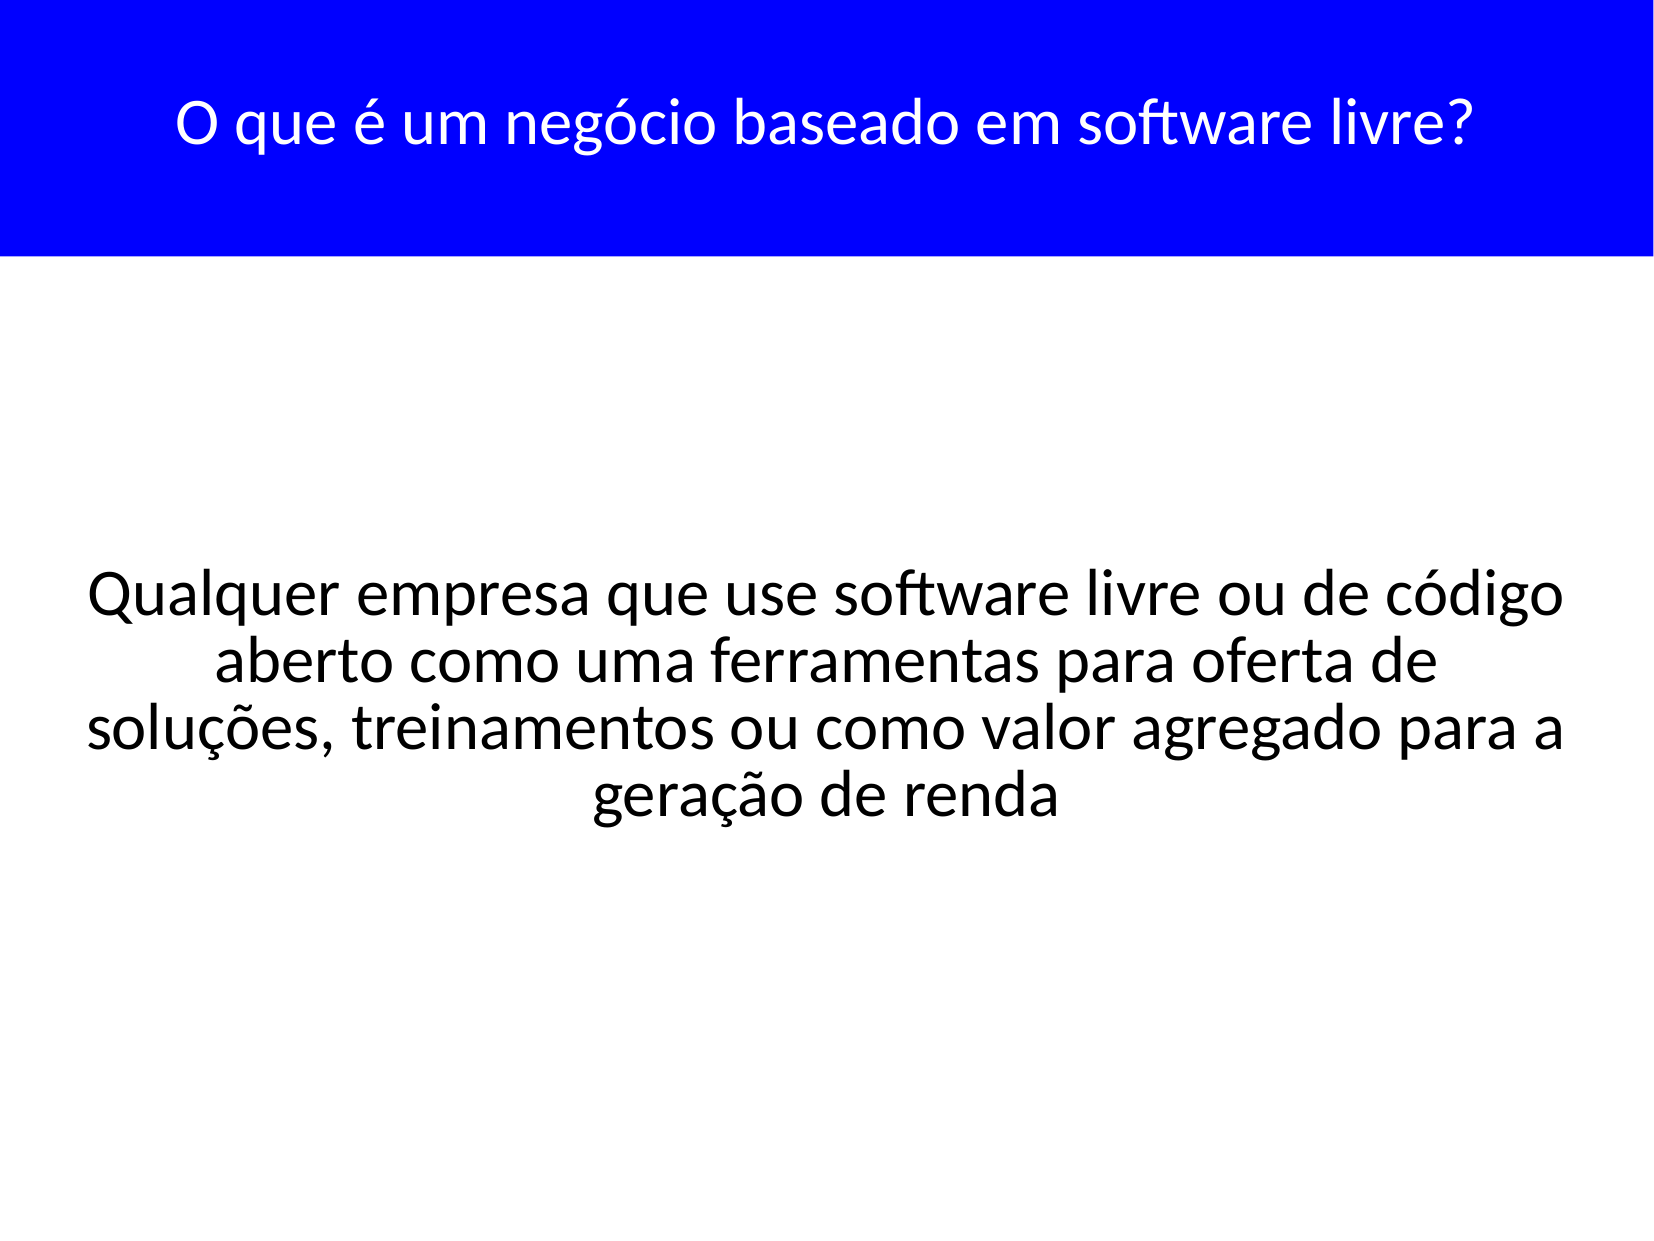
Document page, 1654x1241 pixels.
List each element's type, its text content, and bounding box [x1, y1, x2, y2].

subtitle Qualquer empresa que use software livre ou de código aberto como uma ferramentas para oferta de soluções, treinamentos ou como valor agregado para a geração de renda [82, 290, 1571, 1109]
title O que é um negócio baseado em software livre? [0, 0, 1654, 257]
